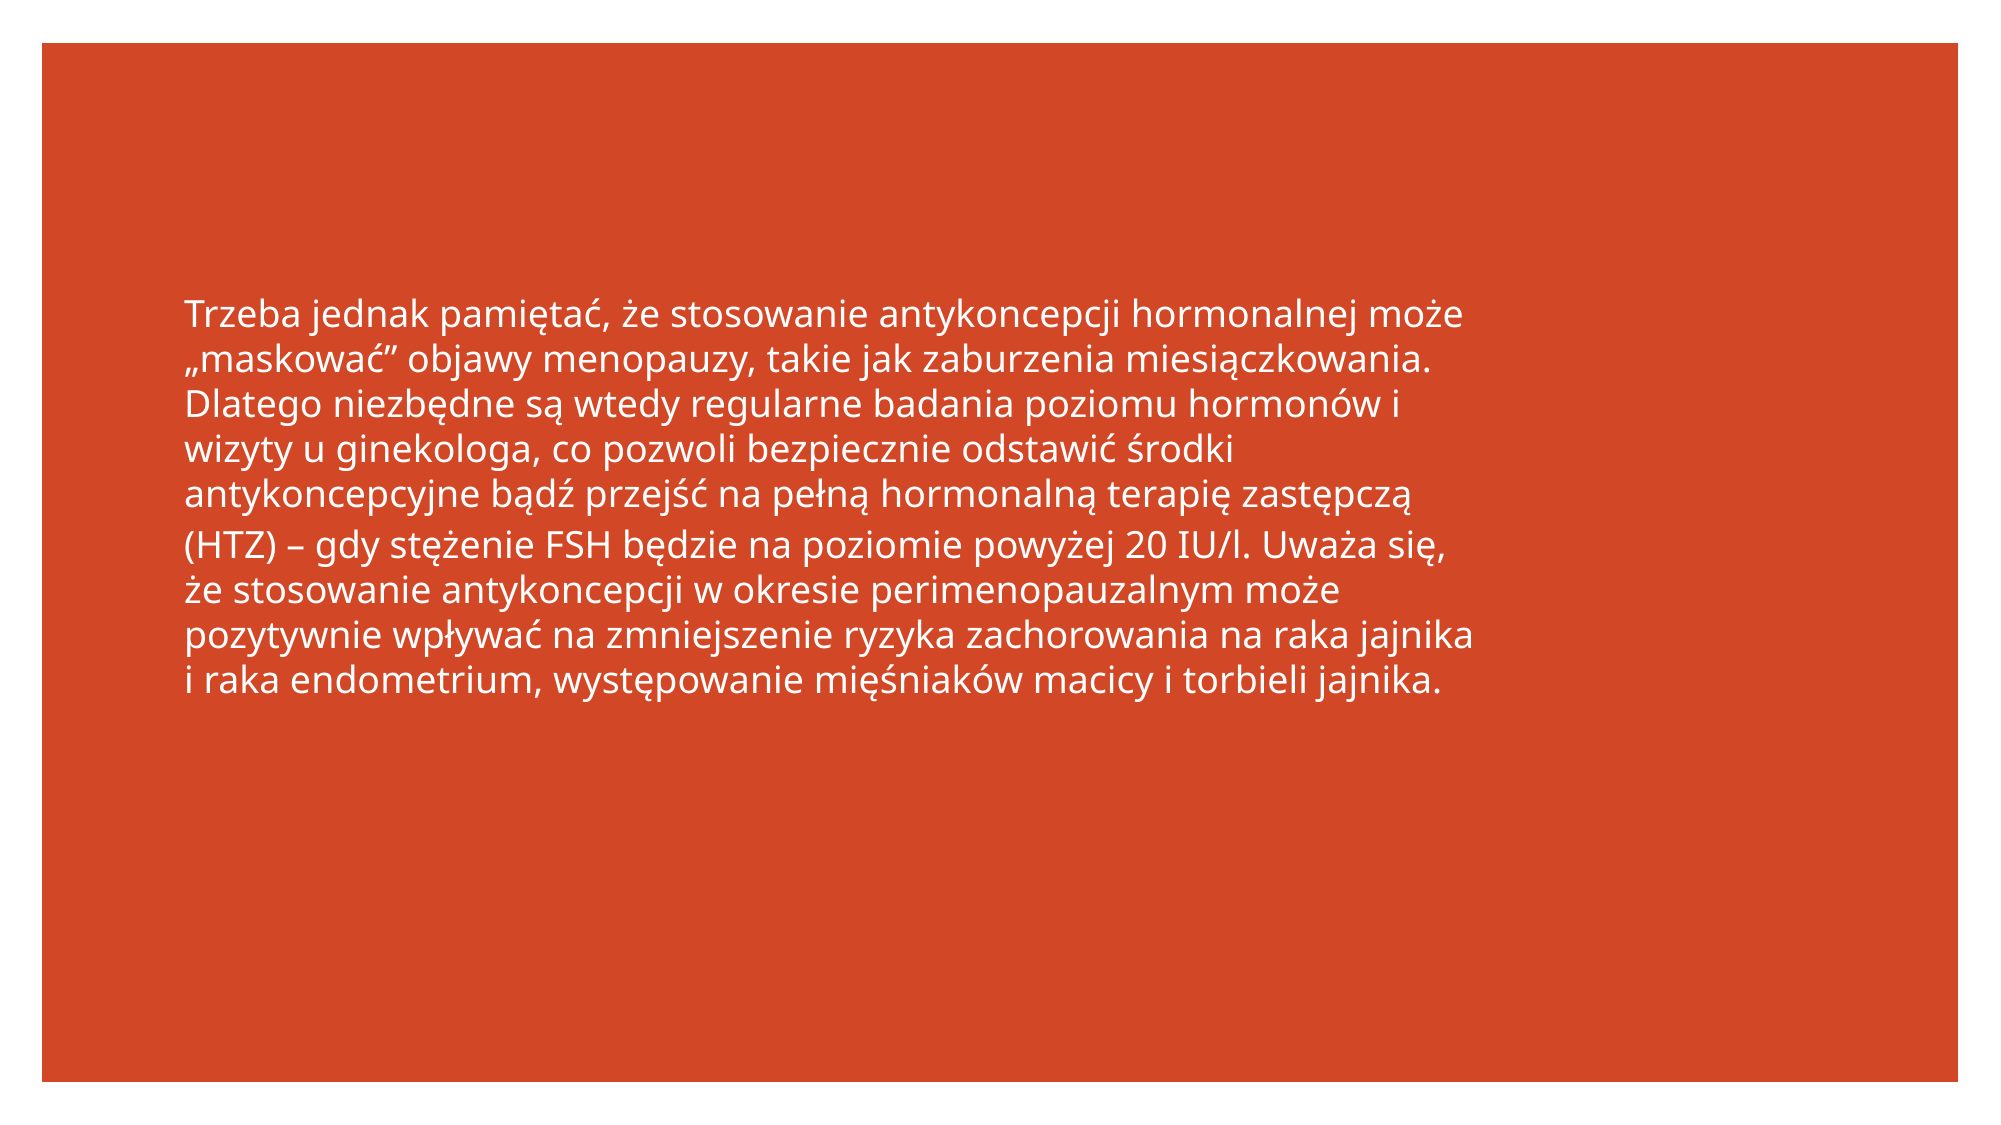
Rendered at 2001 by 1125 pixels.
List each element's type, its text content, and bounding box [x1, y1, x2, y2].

text_box Trzeba jednak pamiętać, że stosowanie antykoncepcji hormonalnej może „maskować” objawy menopauzy, takie jak zaburzenia miesiączkowania. Dlatego niezbędne są wtedy regularne badania poziomu hormonów i wizyty u ginekologa, co pozwoli bezpiecznie odstawić środki antykoncepcyjne bądź przejść na pełną hormonalną terapię zastępczą (HTZ) – gdy stężenie FSH będzie na poziomie powyżej 20 IU/l. Uważa się, że stosowanie antykoncepcji w okresie perimenopauzalnym może pozytywnie wpływać na zmniejszenie ryzyka zachorowania na raka jajnika i raka endometrium, występowanie mięśniaków macicy i torbieli jajnika. [169, 282, 1500, 707]
